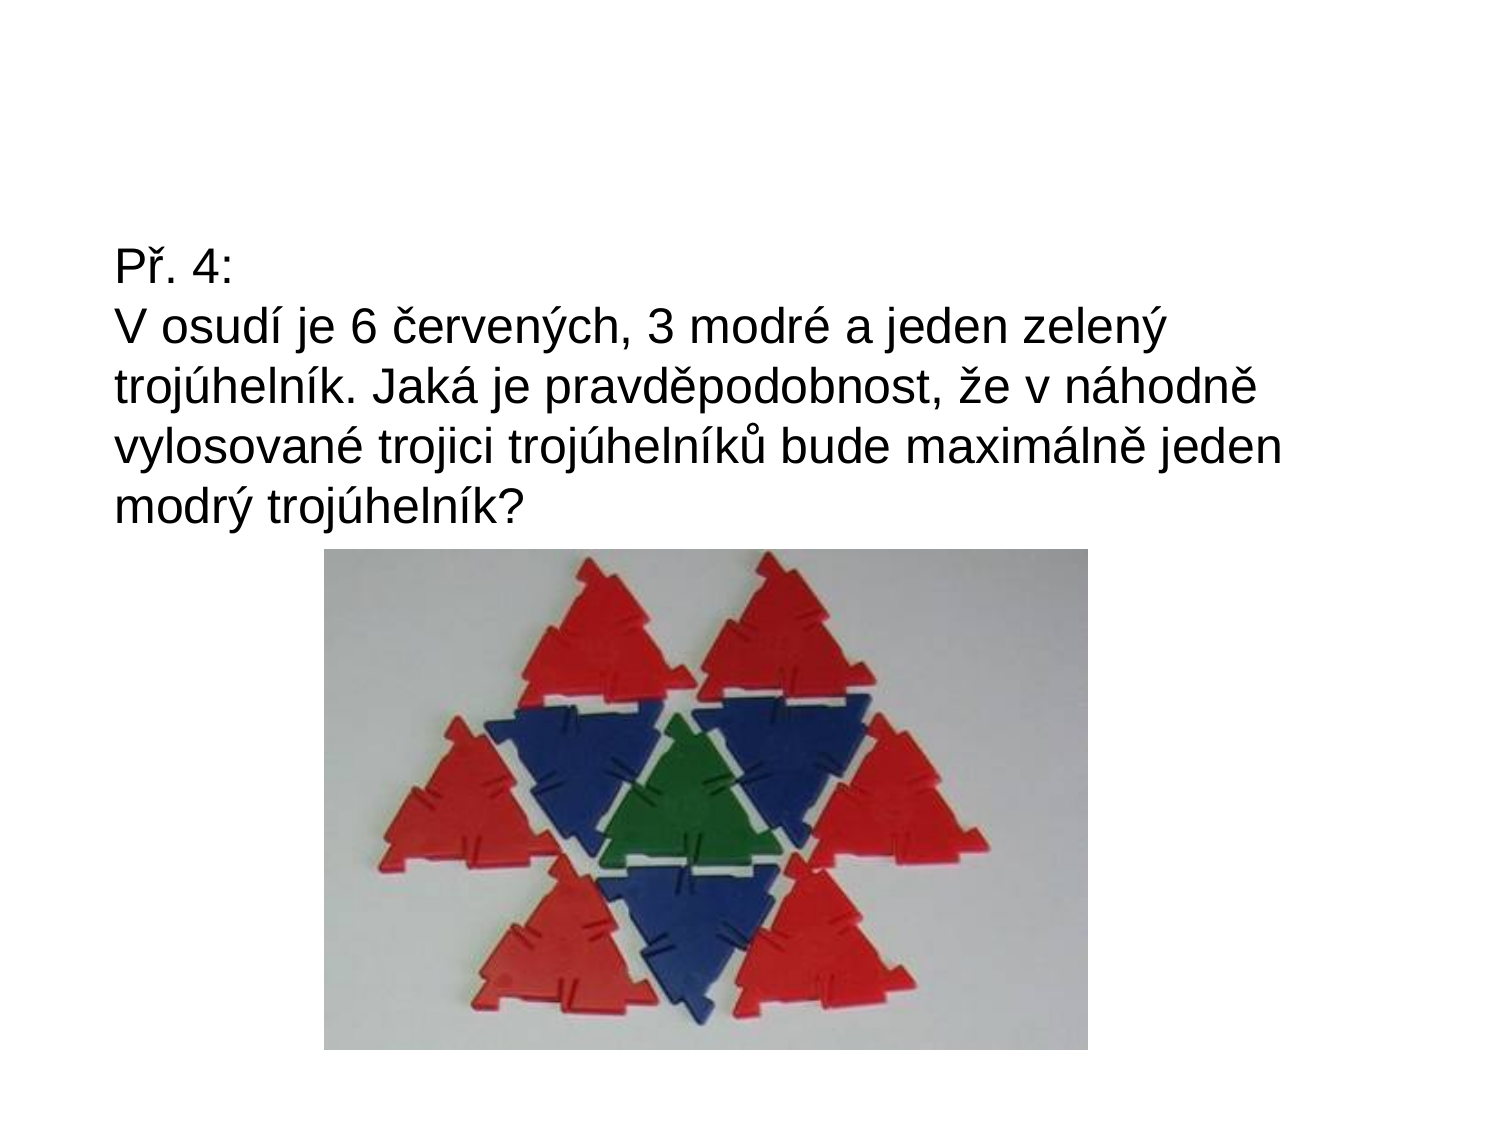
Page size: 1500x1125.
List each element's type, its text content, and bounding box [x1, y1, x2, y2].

text_box Př. 4: V osudí je 6 červených, 3 modré a jeden zelený trojúhelník. Jaká je pravděpodobnost, že v náhodně vylosované trojici trojúhelníků bude maximálně jeden modrý trojúhelník? [99, 226, 1363, 542]
picture [324, 549, 1088, 1051]
